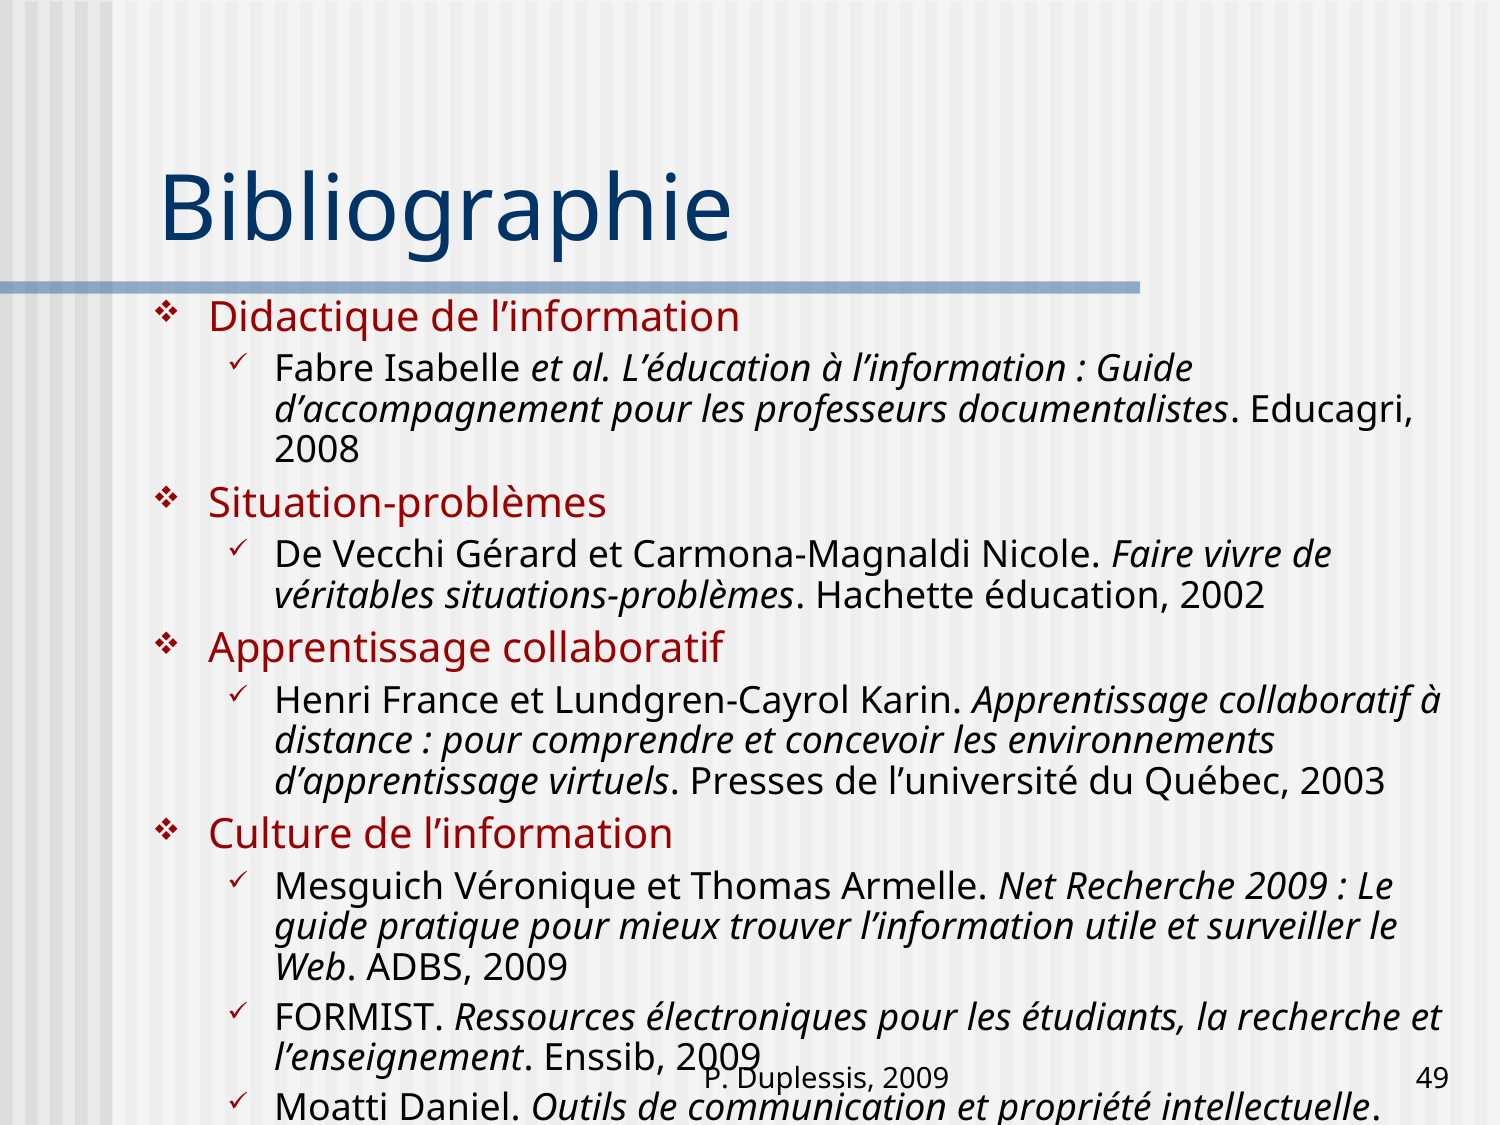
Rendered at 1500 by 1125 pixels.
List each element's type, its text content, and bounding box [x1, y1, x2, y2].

list Didactique de l’information Fabre Isabelle et al. L’éducation à l’information : Guide d’accompagnement pour les professeurs documentalistes. Educagri, 2008 Situation-problèmes De Vecchi Gérard et Carmona-Magnaldi Nicole. Faire vivre de véritables situations-problèmes. Hachette éducation, 2002 Apprentissage collaboratif Henri France et Lundgren-Cayrol Karin. Apprentissage collaboratif à distance : pour comprendre et concevoir les environnements d’apprentissage virtuels. Presses de l’université du Québec, 2003 Culture de l’information Mesguich Véronique et Thomas Armelle. Net Recherche 2009 : Le guide pratique pour mieux trouver l’information utile et surveiller le Web. ADBS, 2009 FORMIST. Ressources électroniques pour les étudiants, la recherche et l’enseignement. Enssib, 2009 Moatti Daniel. Outils de communication et propriété intellectuelle. Tribord, 2007 [137, 287, 1468, 1125]
title Bibliographie [142, 140, 1482, 267]
